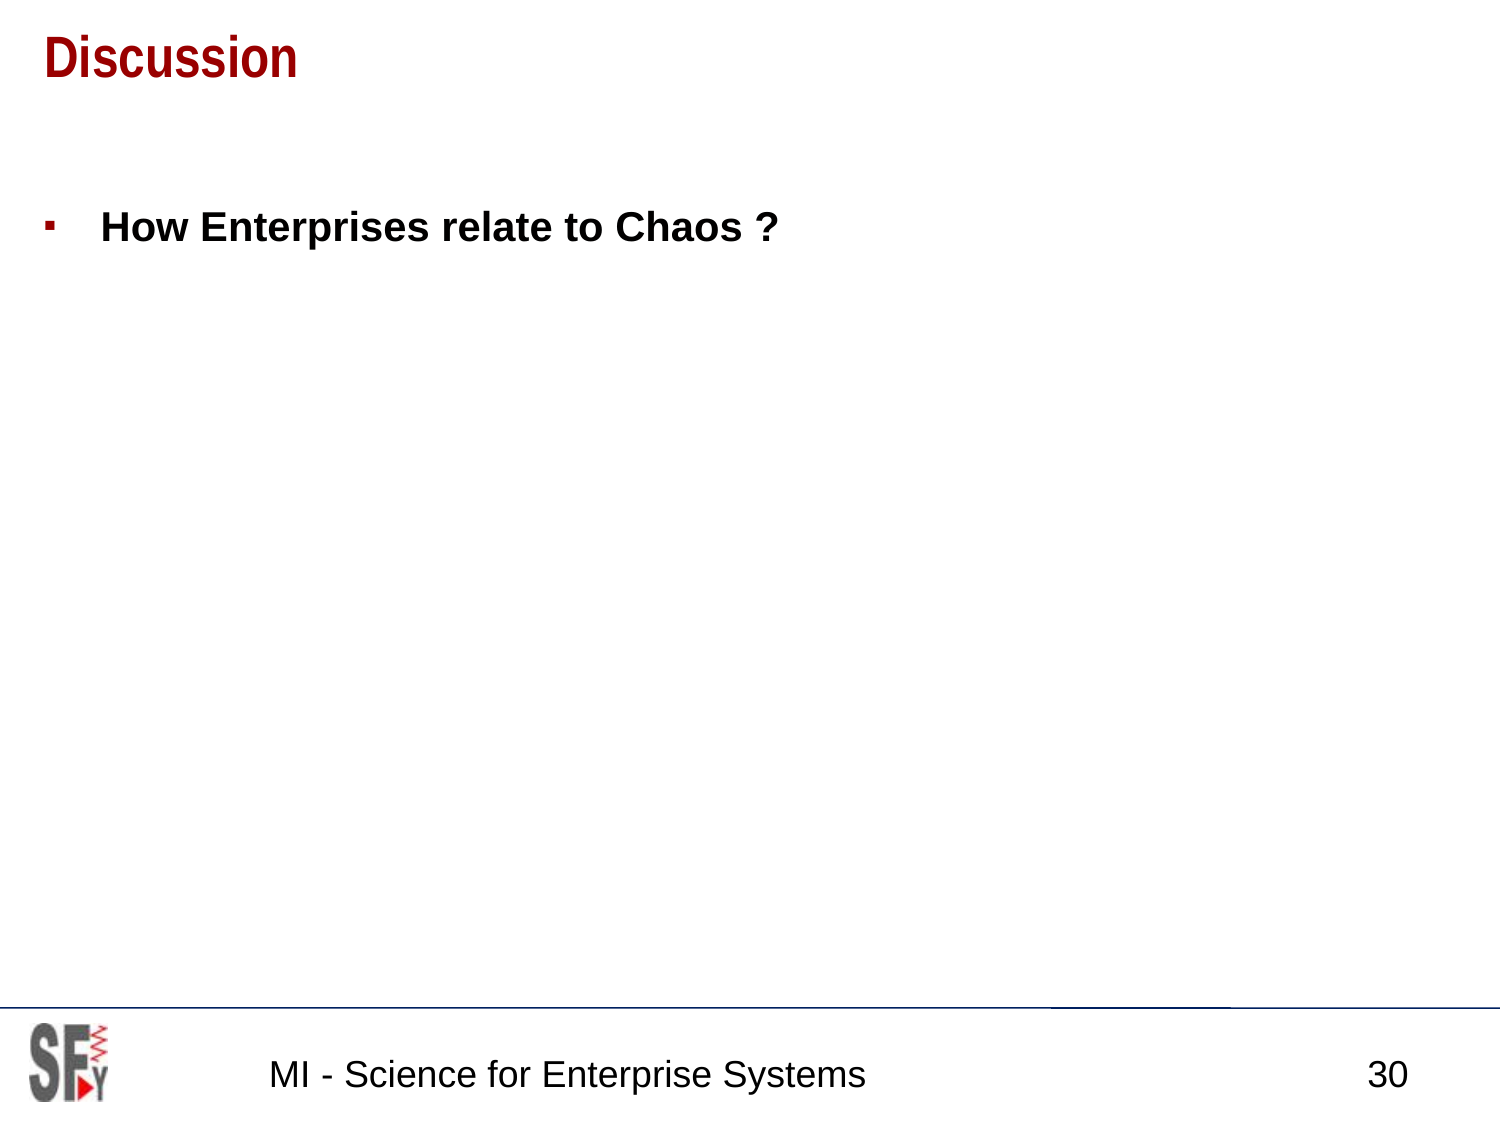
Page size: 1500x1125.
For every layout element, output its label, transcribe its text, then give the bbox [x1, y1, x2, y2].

list How Enterprises relate to Chaos ? [29, 184, 1471, 988]
slide_number <numéro> [1352, 1034, 1490, 1103]
footer MI - Science for Enterprise Systems [253, 1034, 1336, 1103]
picture [29, 1023, 108, 1102]
title Discussion [29, 12, 1471, 138]
